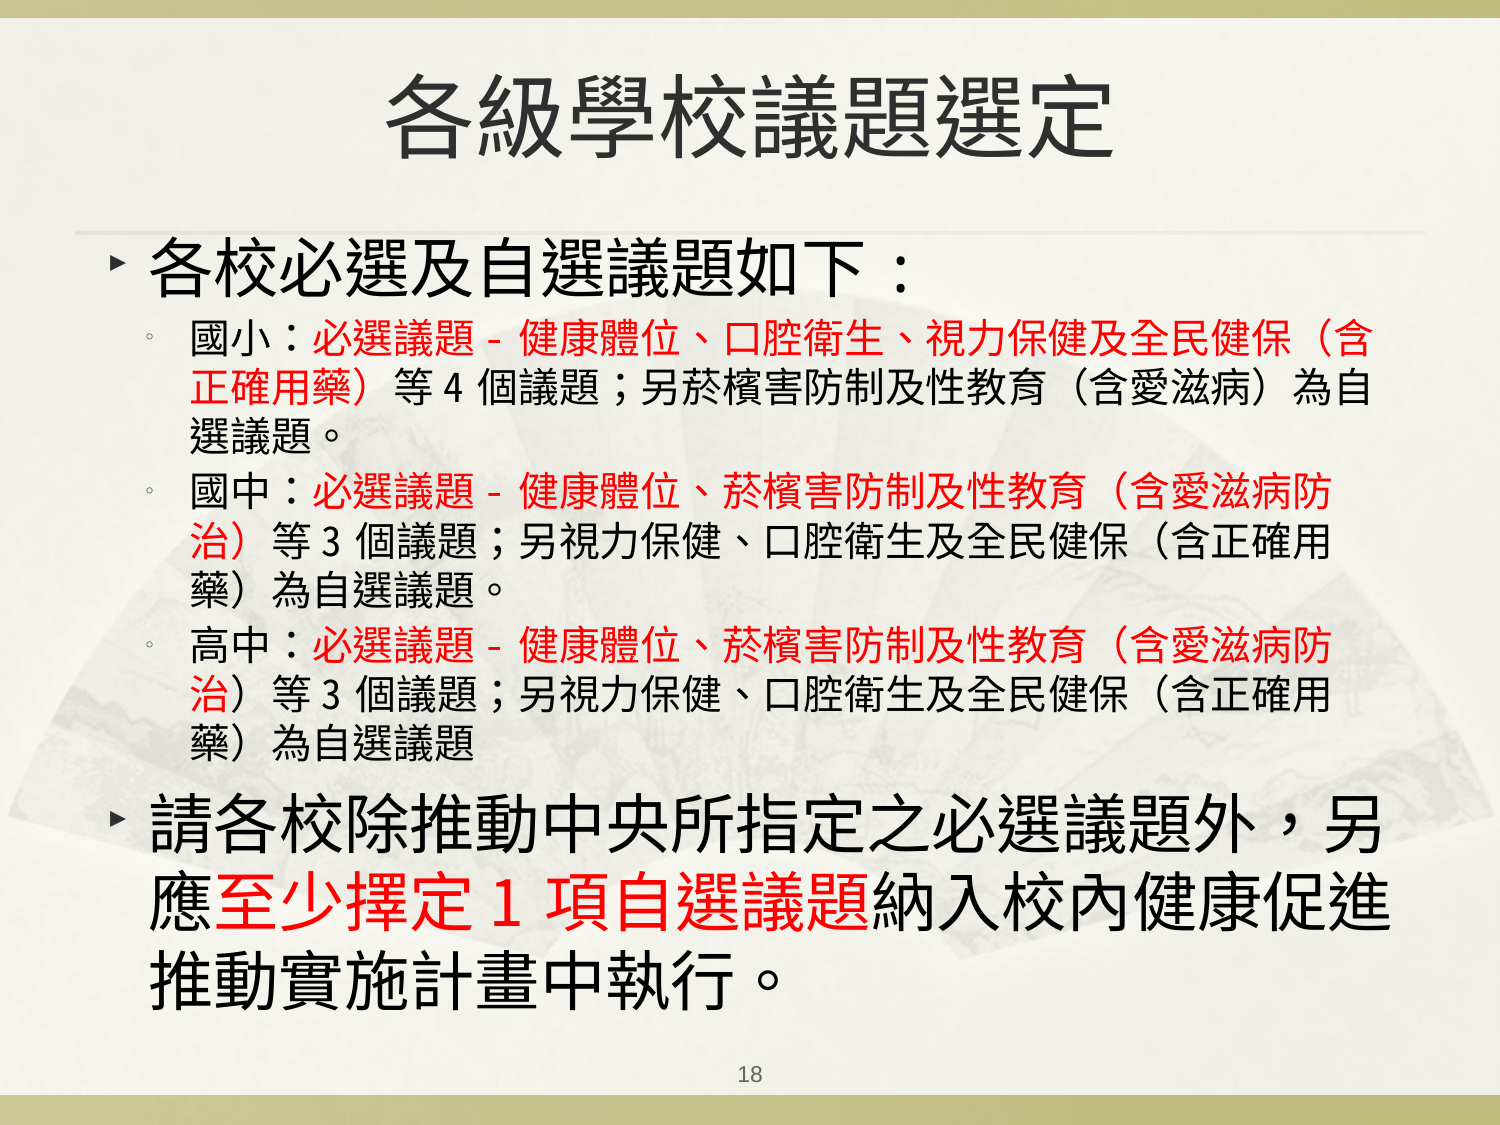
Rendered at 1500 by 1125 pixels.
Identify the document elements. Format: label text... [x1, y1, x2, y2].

text_box <number> [675, 1049, 826, 1097]
picture [0, 18, 1500, 1095]
title 各級學校議題選定 [75, 45, 1426, 185]
list 各校必選及自選議題如下: 國小：必選議題-健康體位、口腔衛生、視力保健及全民健保（含正確用藥）等4個議題；另菸檳害防制及性教育（含愛滋病）為自選議題。 國中：必選議題-健康體位、菸檳害防制及性教育（含愛滋病防治）等3個議題；另視力保健、口腔衛生及全民健保（含正確用藥）為自選議題。 高中：必選議題-健康體位、菸檳害防制及性教育（含愛滋病防治）等3個議題；另視力保健、口腔衛生及全民健保（含正確用藥）為自選議題 請各校除推動中央所指定之必選議題外，另應至少擇定1項自選議題納入校內健康促進推動實施計畫中執行。 [75, 219, 1426, 1032]
